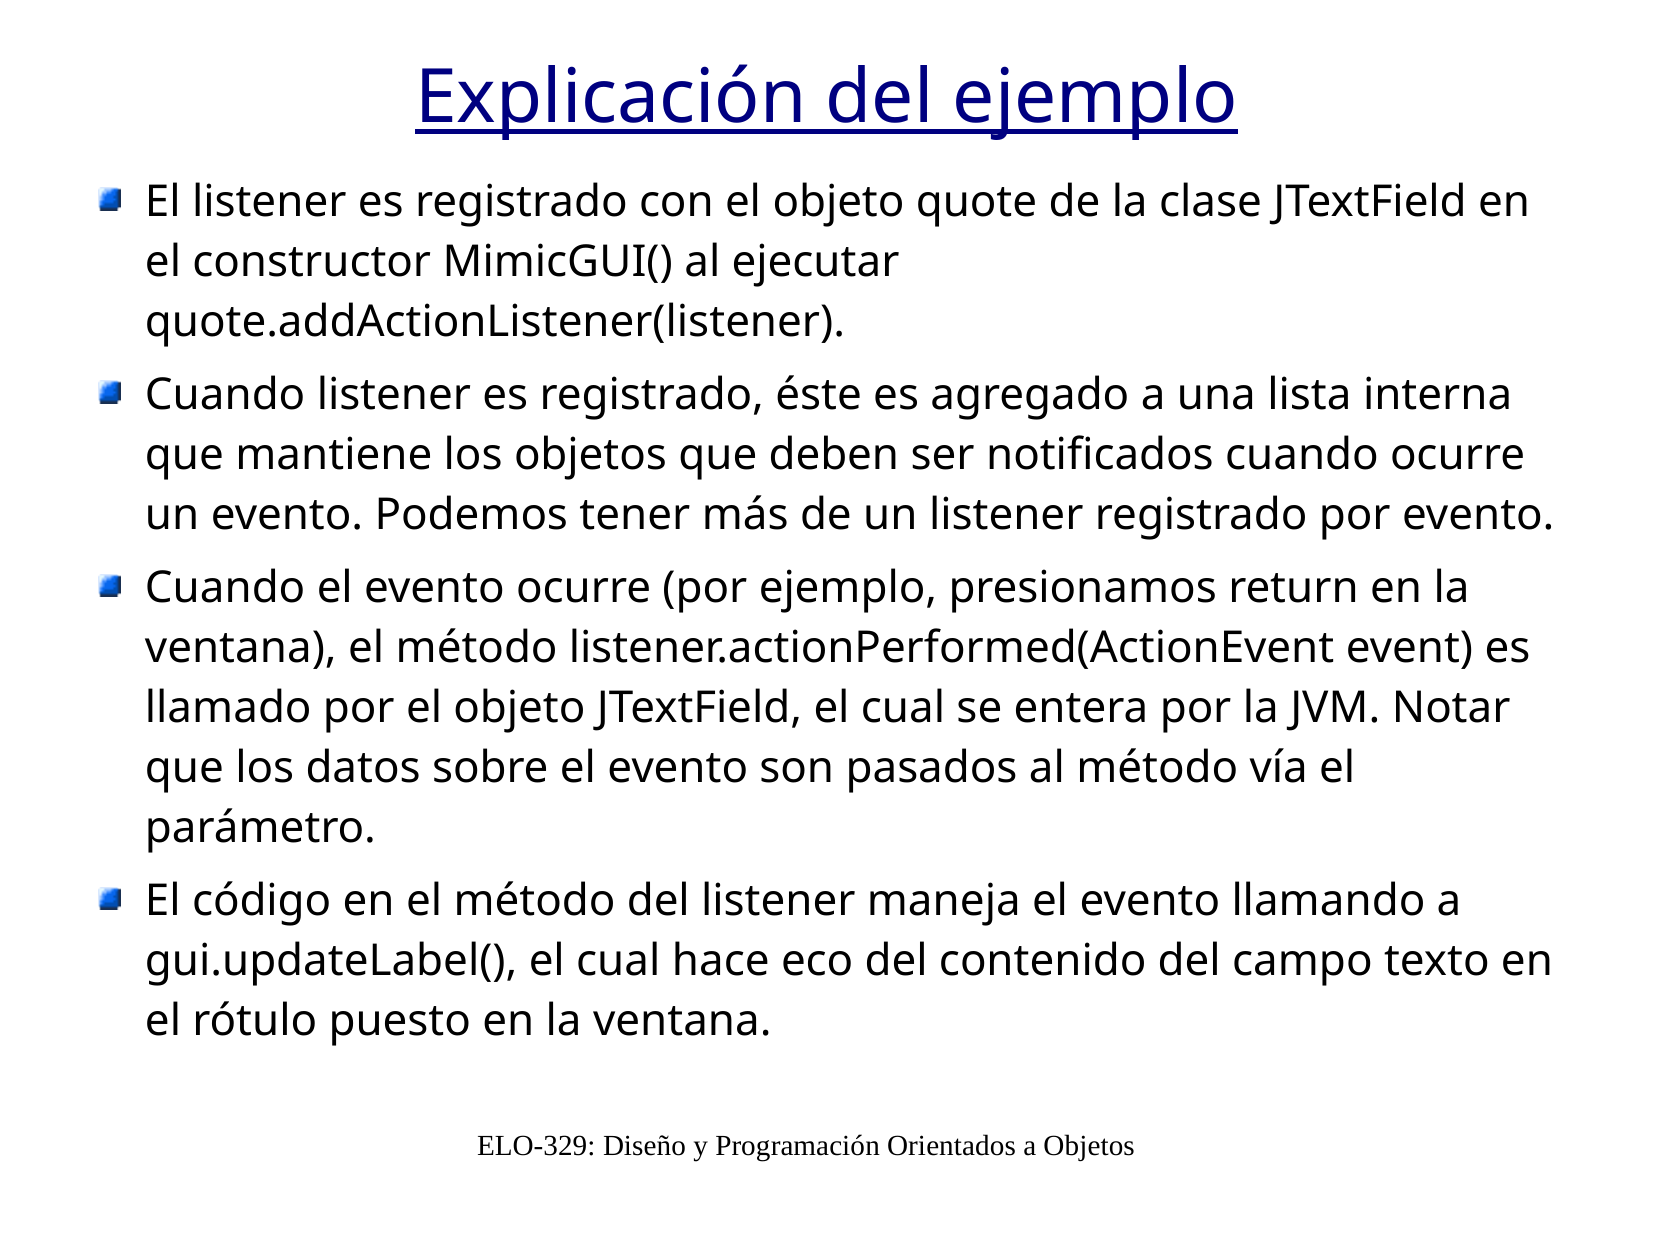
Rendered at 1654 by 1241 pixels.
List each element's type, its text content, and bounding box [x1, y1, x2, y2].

list El listener es registrado con el objeto quote de la clase JTextField en el constructor MimicGUI() al ejecutar quote.addActionListener(listener). Cuando listener es registrado, éste es agregado a una lista interna que mantiene los objetos que deben ser notificados cuando ocurre un evento. Podemos tener más de un listener registrado por evento. Cuando el evento ocurre (por ejemplo, presionamos return en la ventana), el método listener.actionPerformed(ActionEvent event) es llamado por el objeto JTextField, el cual se entera por la JVM. Notar que los datos sobre el evento son pasados al método vía el parámetro. El código en el método del listener maneja el evento llamando a gui.updateLabel(), el cual hace eco del contenido del campo texto en el rótulo puesto en la ventana. [82, 169, 1571, 1105]
title Explicación del ejemplo [82, 43, 1571, 145]
